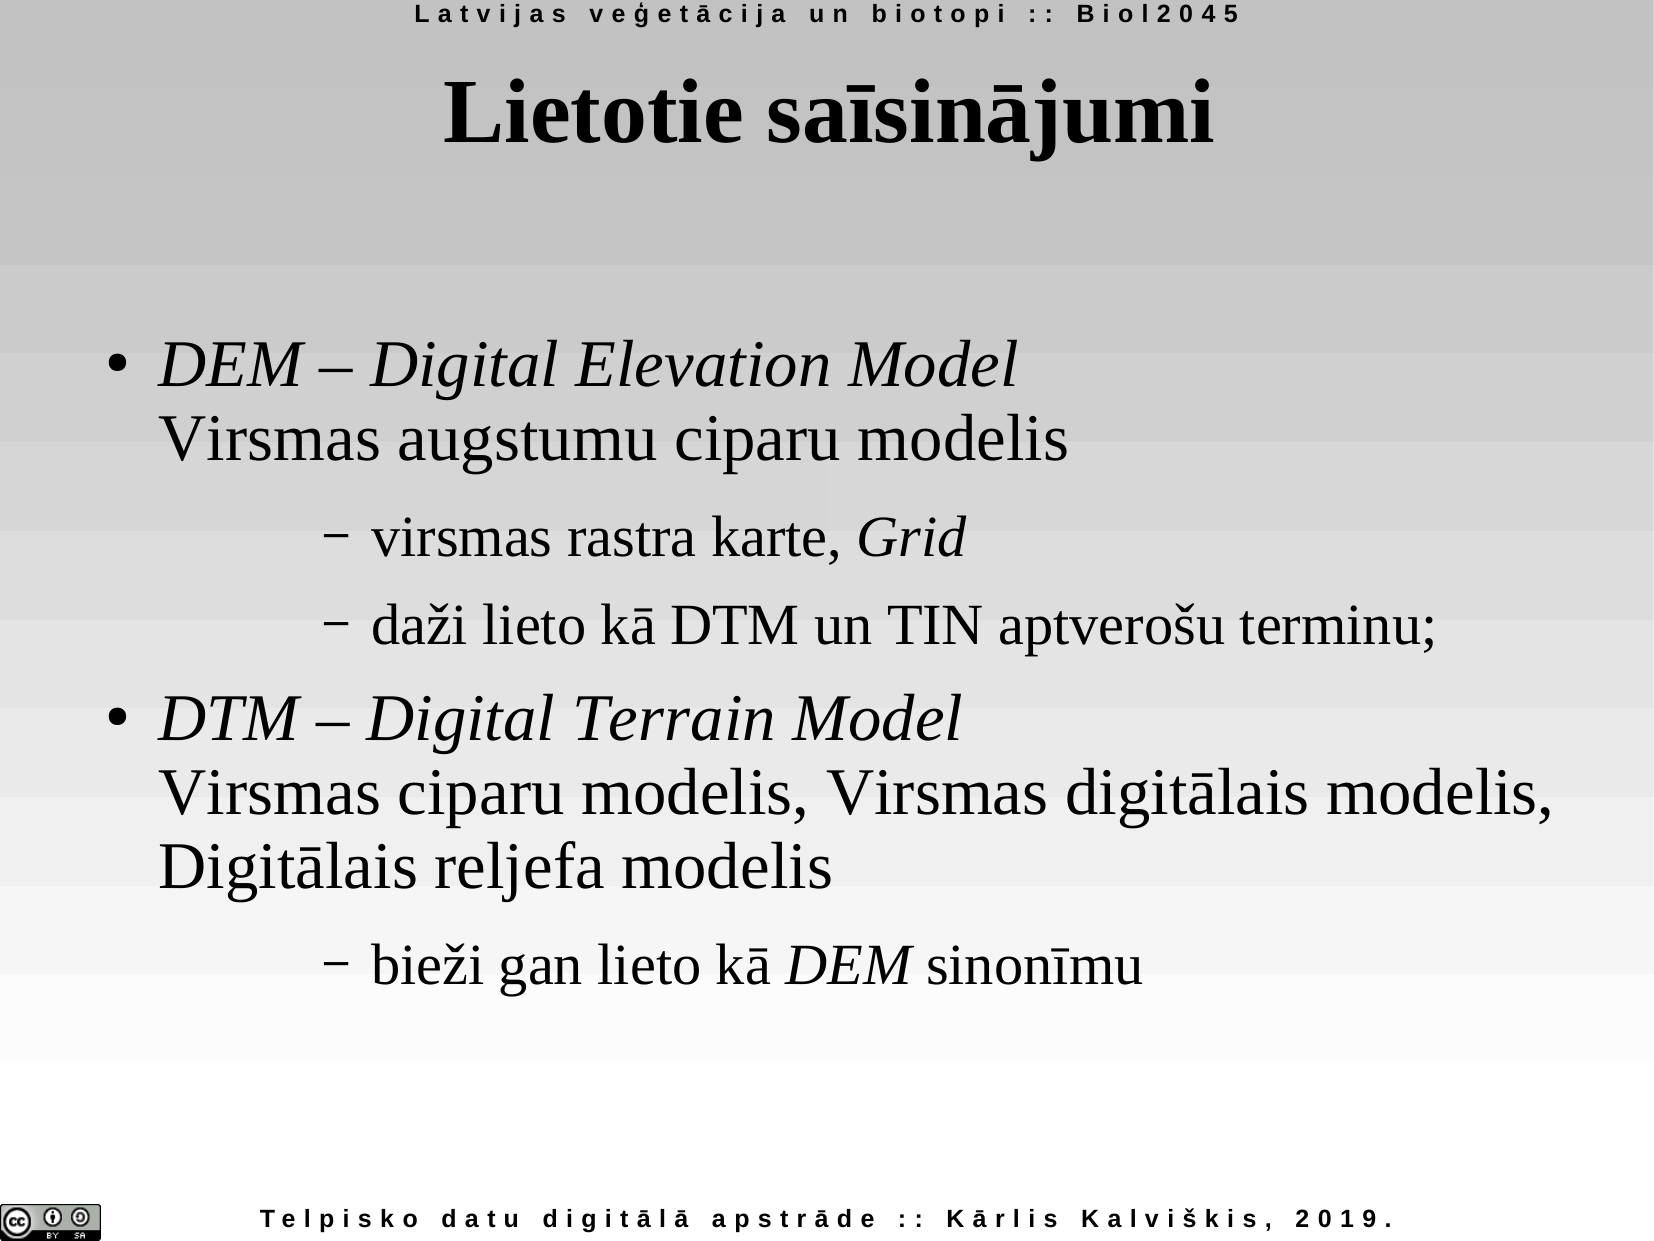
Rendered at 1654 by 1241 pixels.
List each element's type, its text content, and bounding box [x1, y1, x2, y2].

title Lietotie saīsinājumi [34, 61, 1626, 296]
list DEM – Digital Elevation Model Virsmas augstumu ciparu modelis virsmas rastra karte, Grid daži lieto kā DTM un TIN aptverošu terminu; DTM – Digital Terrain Model Virsmas ciparu modelis, Virsmas digitālais modelis, Digitālais reljefa modelis bieži gan lieto kā DEM sinonīmu [87, 327, 1602, 1172]
picture [0, 0, 1654, 1241]
